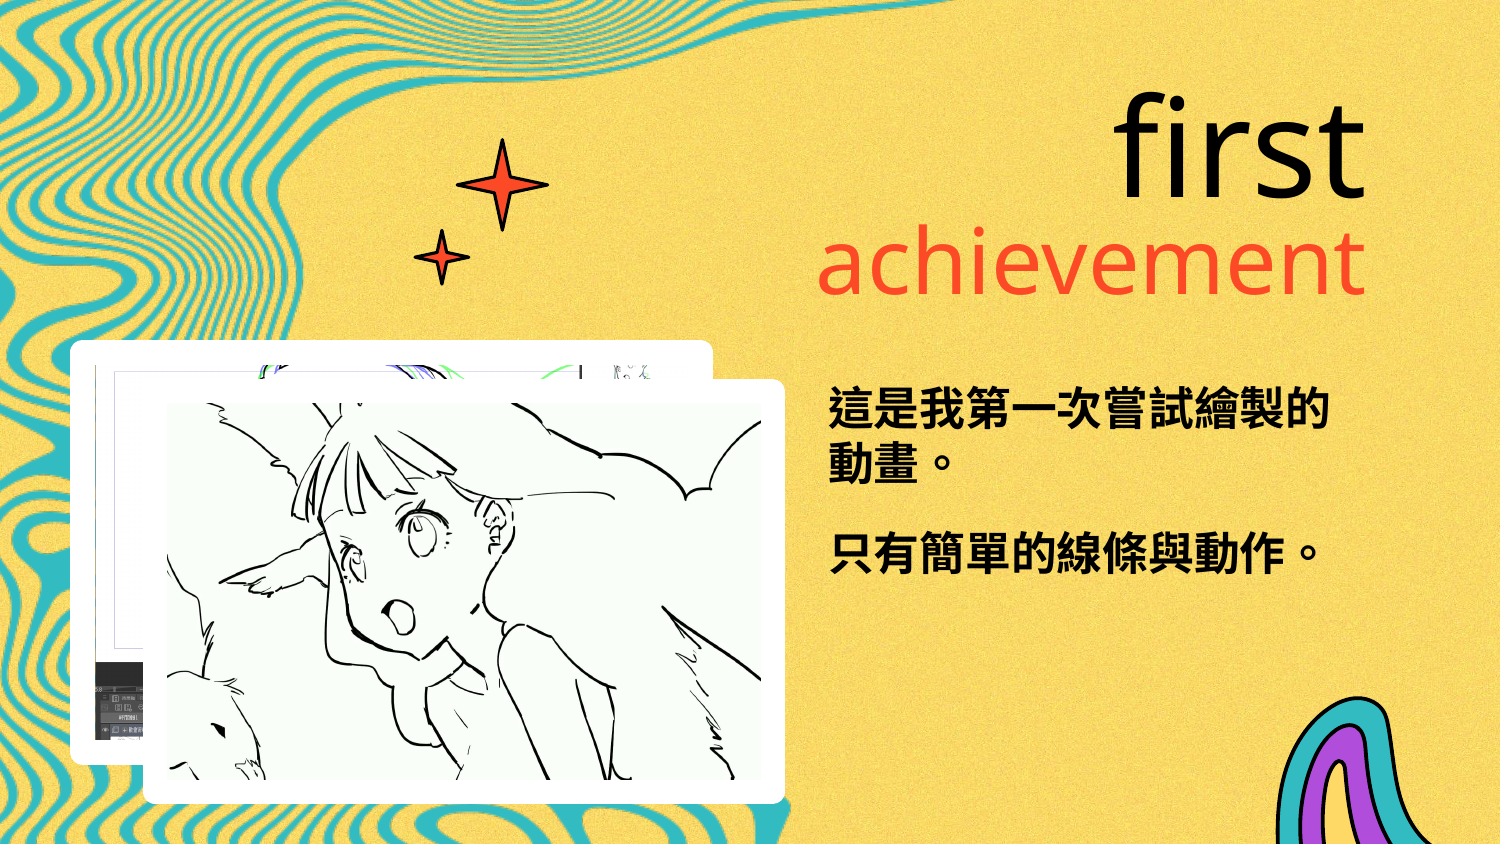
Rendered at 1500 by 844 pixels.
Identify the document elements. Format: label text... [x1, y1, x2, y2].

text_box [457, 139, 548, 231]
title first achievement [641, 88, 1383, 426]
text_box [415, 230, 469, 285]
text_box [1275, 696, 1432, 844]
picture [0, 0, 1500, 844]
text_box 這是我第一次嘗試繪製的動畫。 只有簡單的線條與動作。 [813, 364, 1383, 595]
